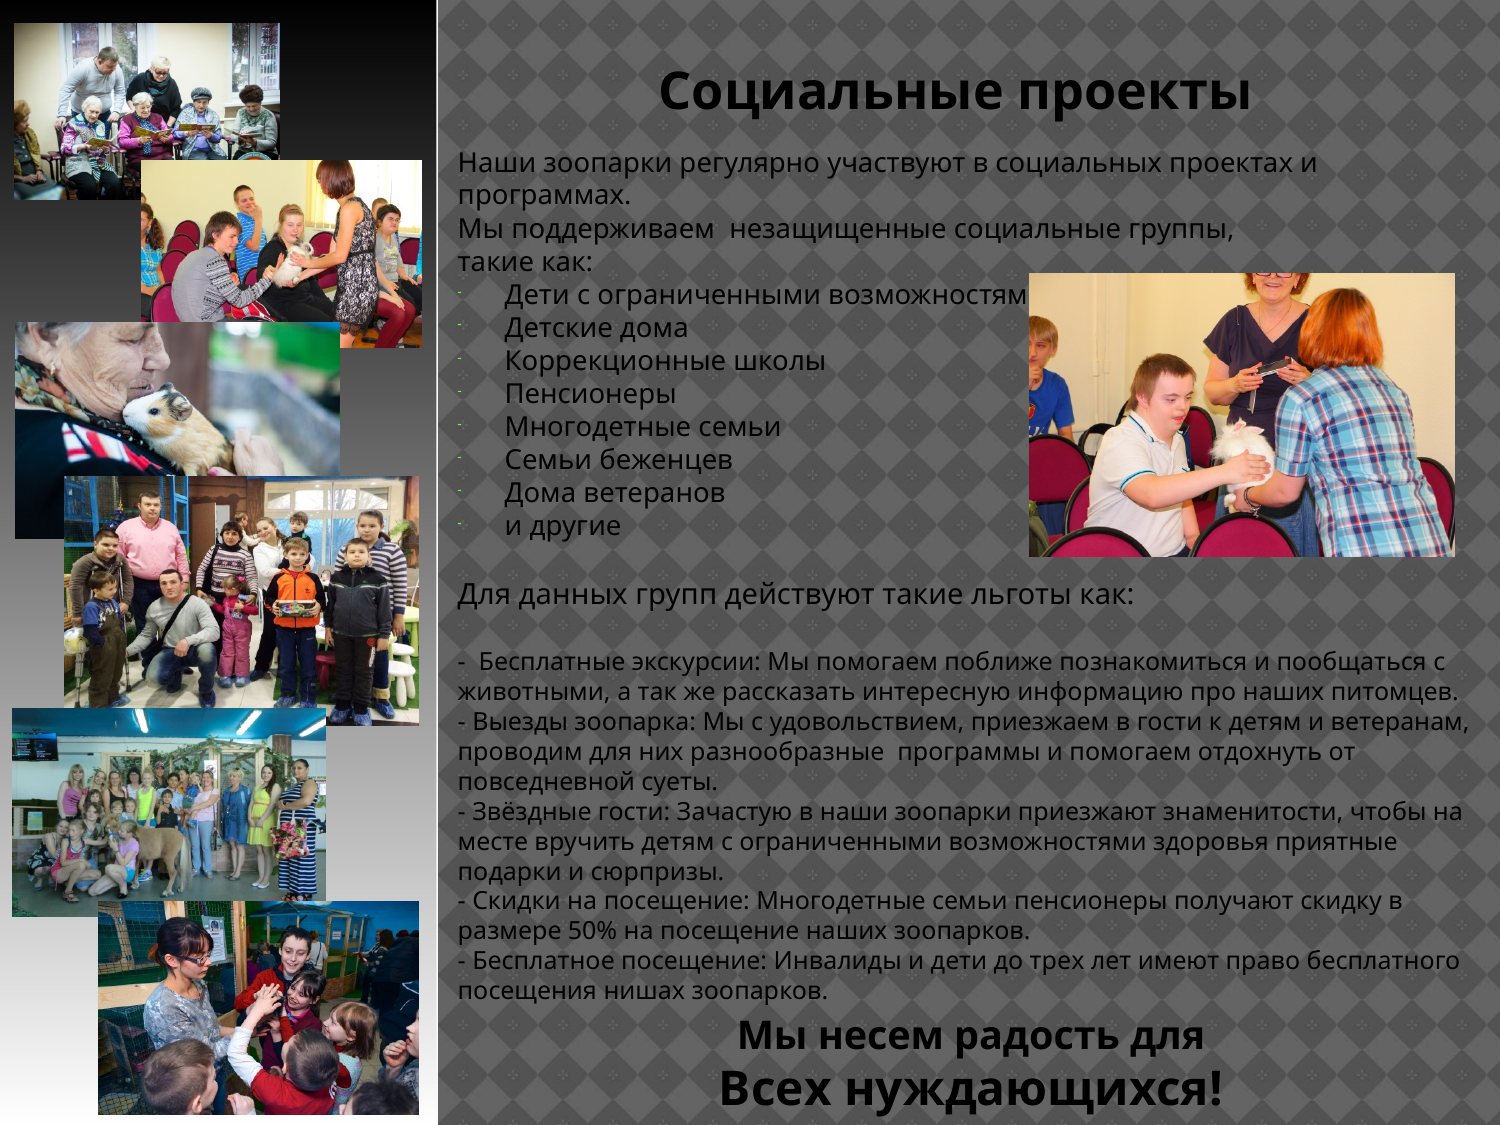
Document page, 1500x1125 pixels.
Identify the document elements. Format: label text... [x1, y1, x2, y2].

text_box Социальные проекты [472, 30, 1439, 120]
picture [438, 0, 1500, 1125]
picture [1029, 273, 1455, 557]
text_box Наши зоопарки регулярно участвуют в социальных проектах и программах. Мы поддерживаем незащищенные социальные группы, такие как: Дети с ограниченными возможностями Детские дома Коррекционные школы Пенсионеры Многодетные семьи Семьи беженцев Дома ветеранов и другие Для данных групп действуют такие льготы как: - Бесплатные экскурсии: Мы помогаем поближе познакомиться и пообщаться с животными, а так же рассказать интересную информацию про наших питомцев. - Выезды зоопарка: Мы с удовольствием, приезжаем в гости к детям и ветеранам, проводим для них разнообразные программы и помогаем отдохнуть от повседневной суеты. - Звёздные гости: Зачастую в наши зоопарки приезжают знаменитости, чтобы на месте вручить детям с ограниченными возможностями здоровья приятные подарки и сюрпризы. - Скидки на посещение: Многодетные семьи пенсионеры получают скидку в размере 50% на посещение наших зоопарков. - Бесплатное посещение: Инвалиды и дети до трех лет имеют право бесплатного посещения нишах зоопарков. [442, 137, 1500, 1013]
text_box Мы несем радость для Всех нуждающихся! [488, 1013, 1455, 1115]
picture [12, 23, 422, 1116]
